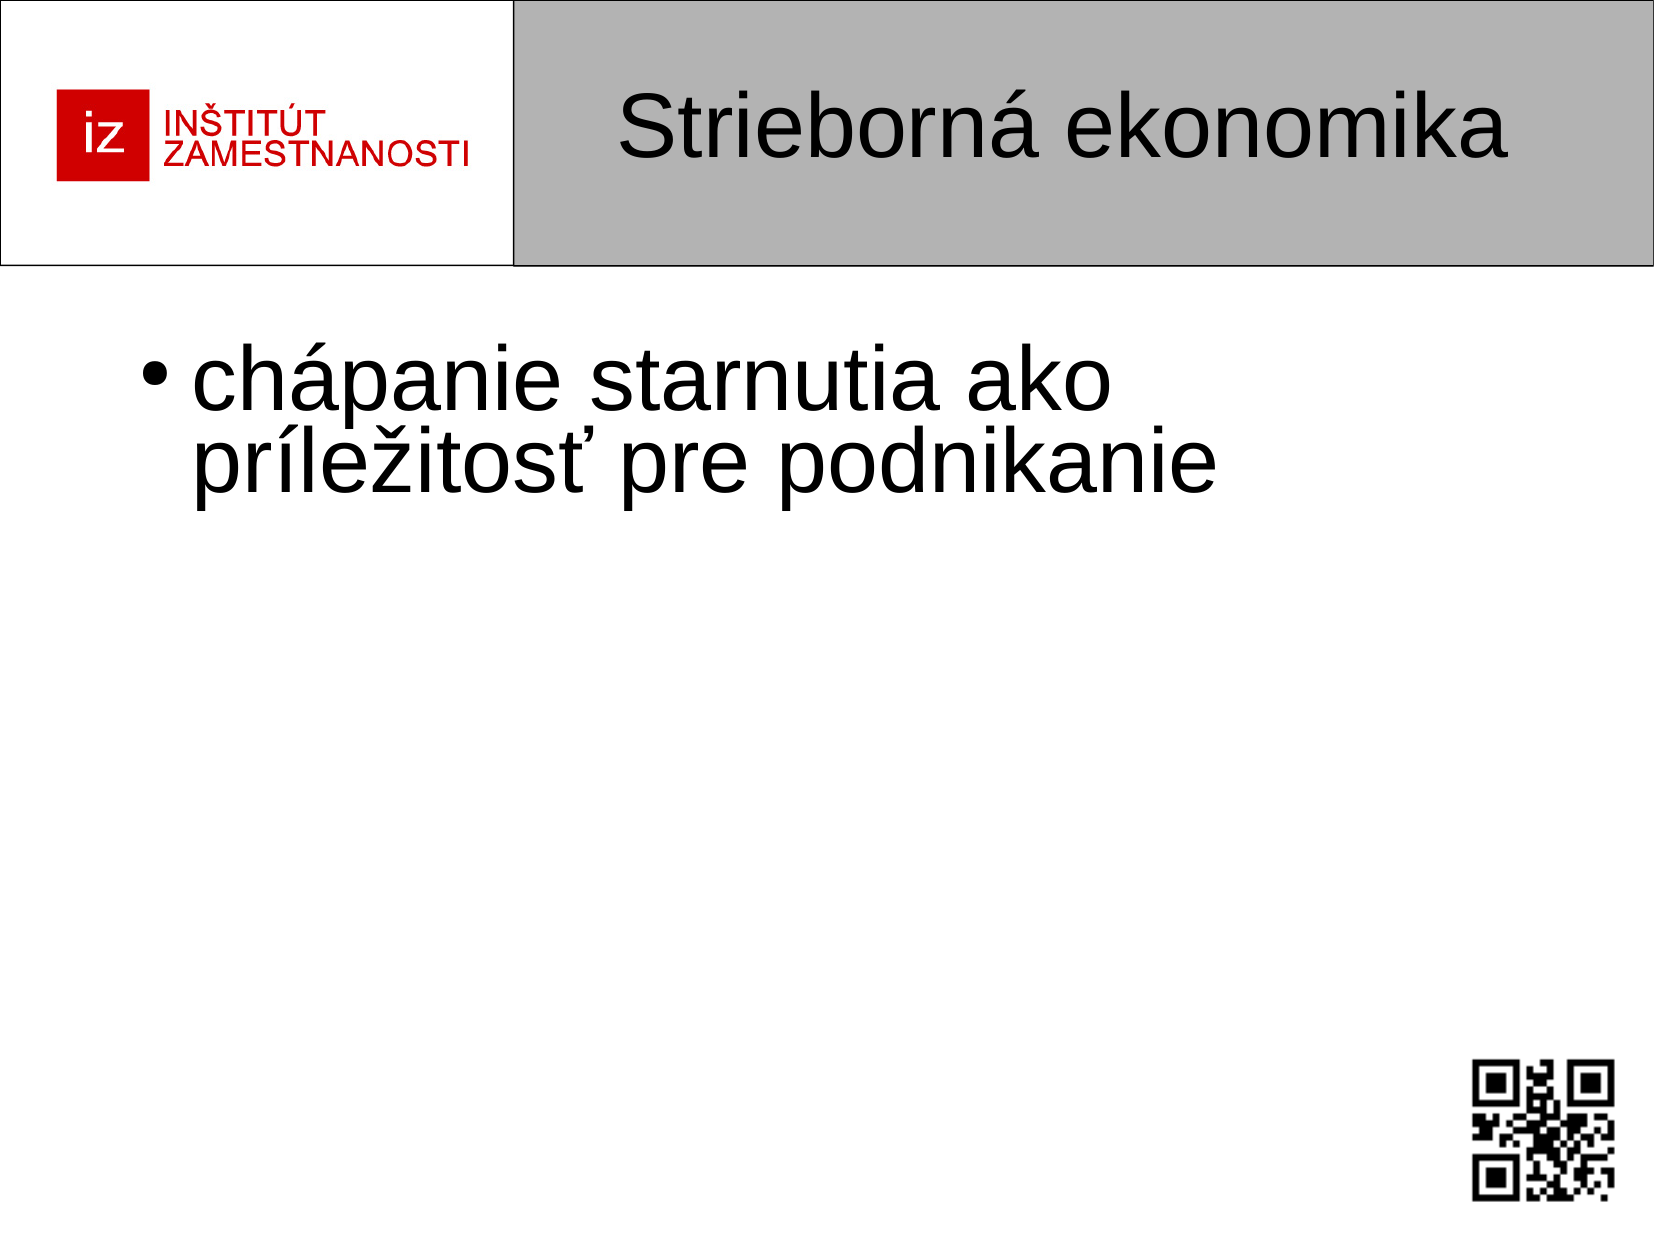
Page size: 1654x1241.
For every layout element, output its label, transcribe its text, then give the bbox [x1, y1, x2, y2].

list chápanie starnutia ako príležitosť pre podnikanie [121, 344, 1533, 1126]
picture [5, 8, 512, 257]
title Strieborná ekonomika [561, 29, 1565, 237]
picture [1446, 1033, 1642, 1229]
